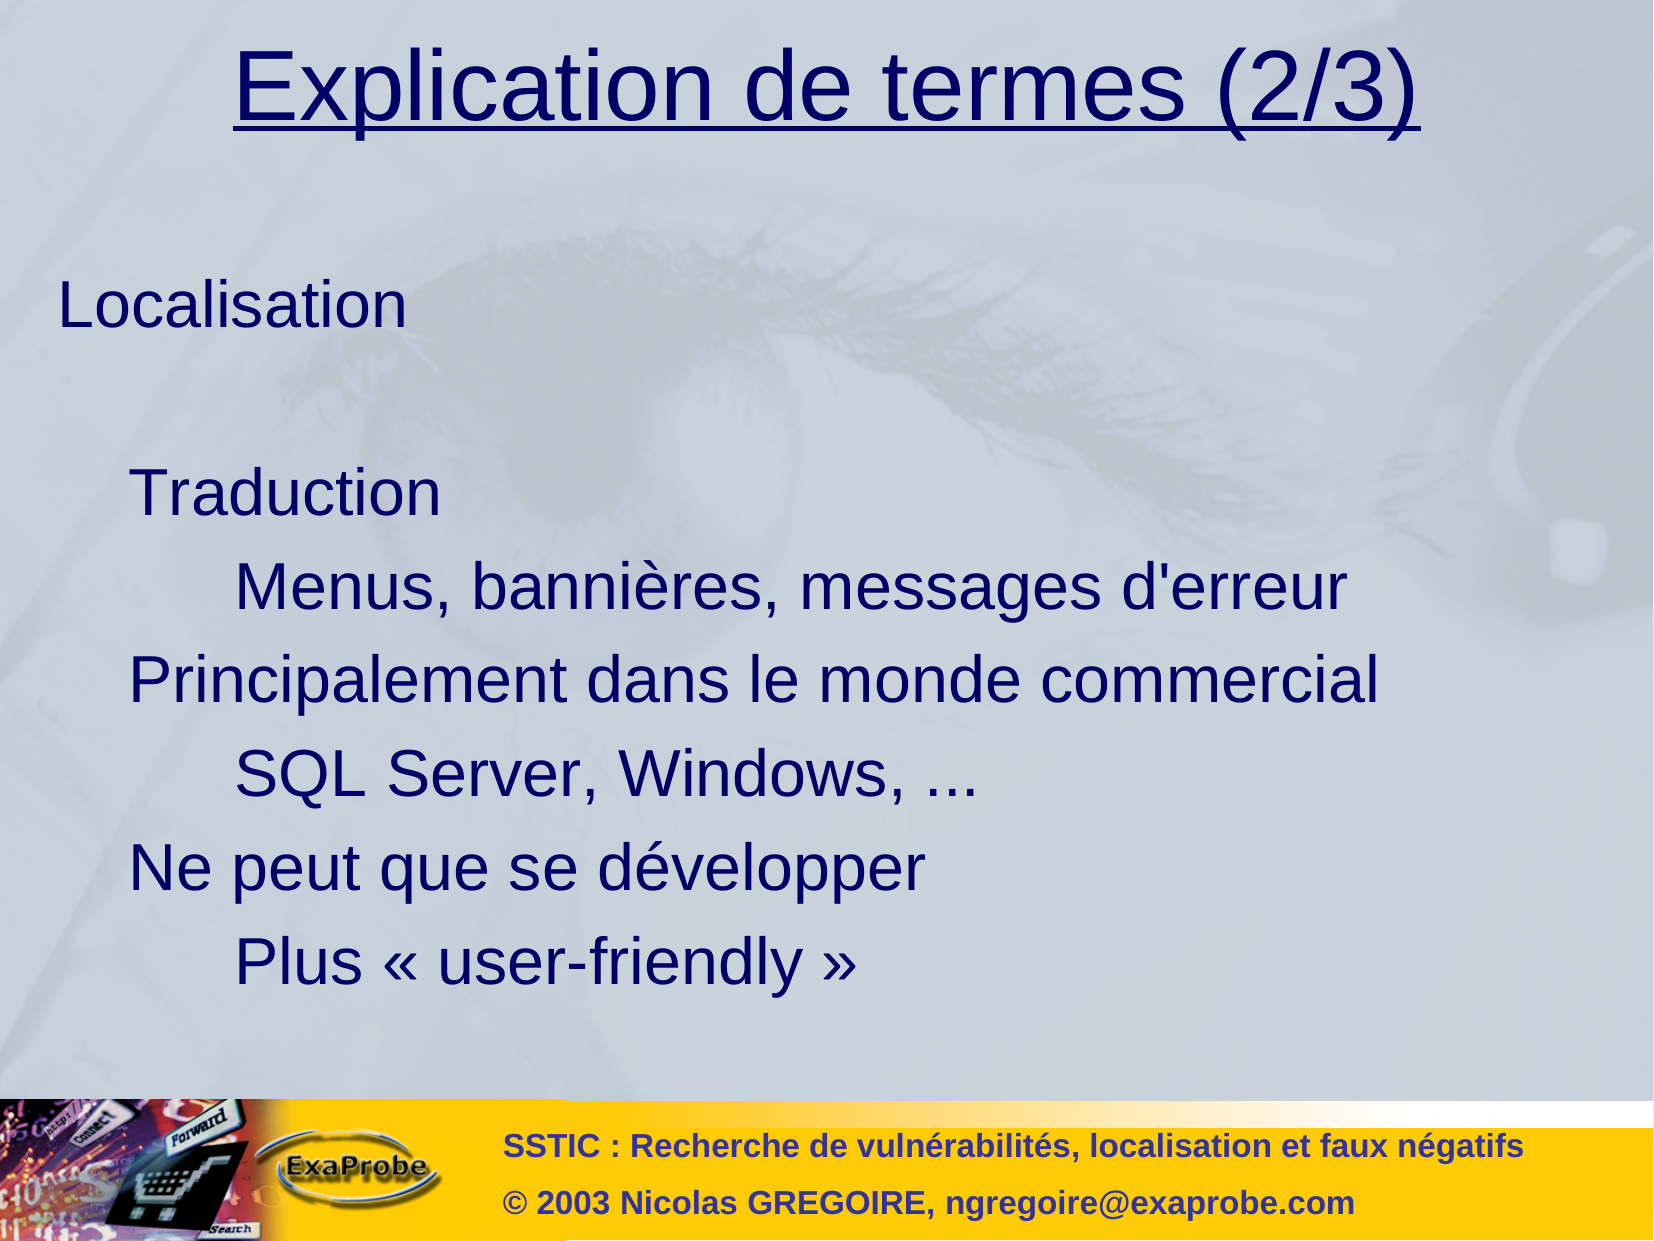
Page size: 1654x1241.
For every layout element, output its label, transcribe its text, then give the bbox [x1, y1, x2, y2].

subtitle Localisation Traduction Menus, bannières, messages d'erreur Principalement dans le monde commercial SQL Server, Windows, ... Ne peut que se développer Plus « user-friendly » [39, 222, 1623, 1041]
title Explication de termes (2/3) [0, 0, 1654, 167]
